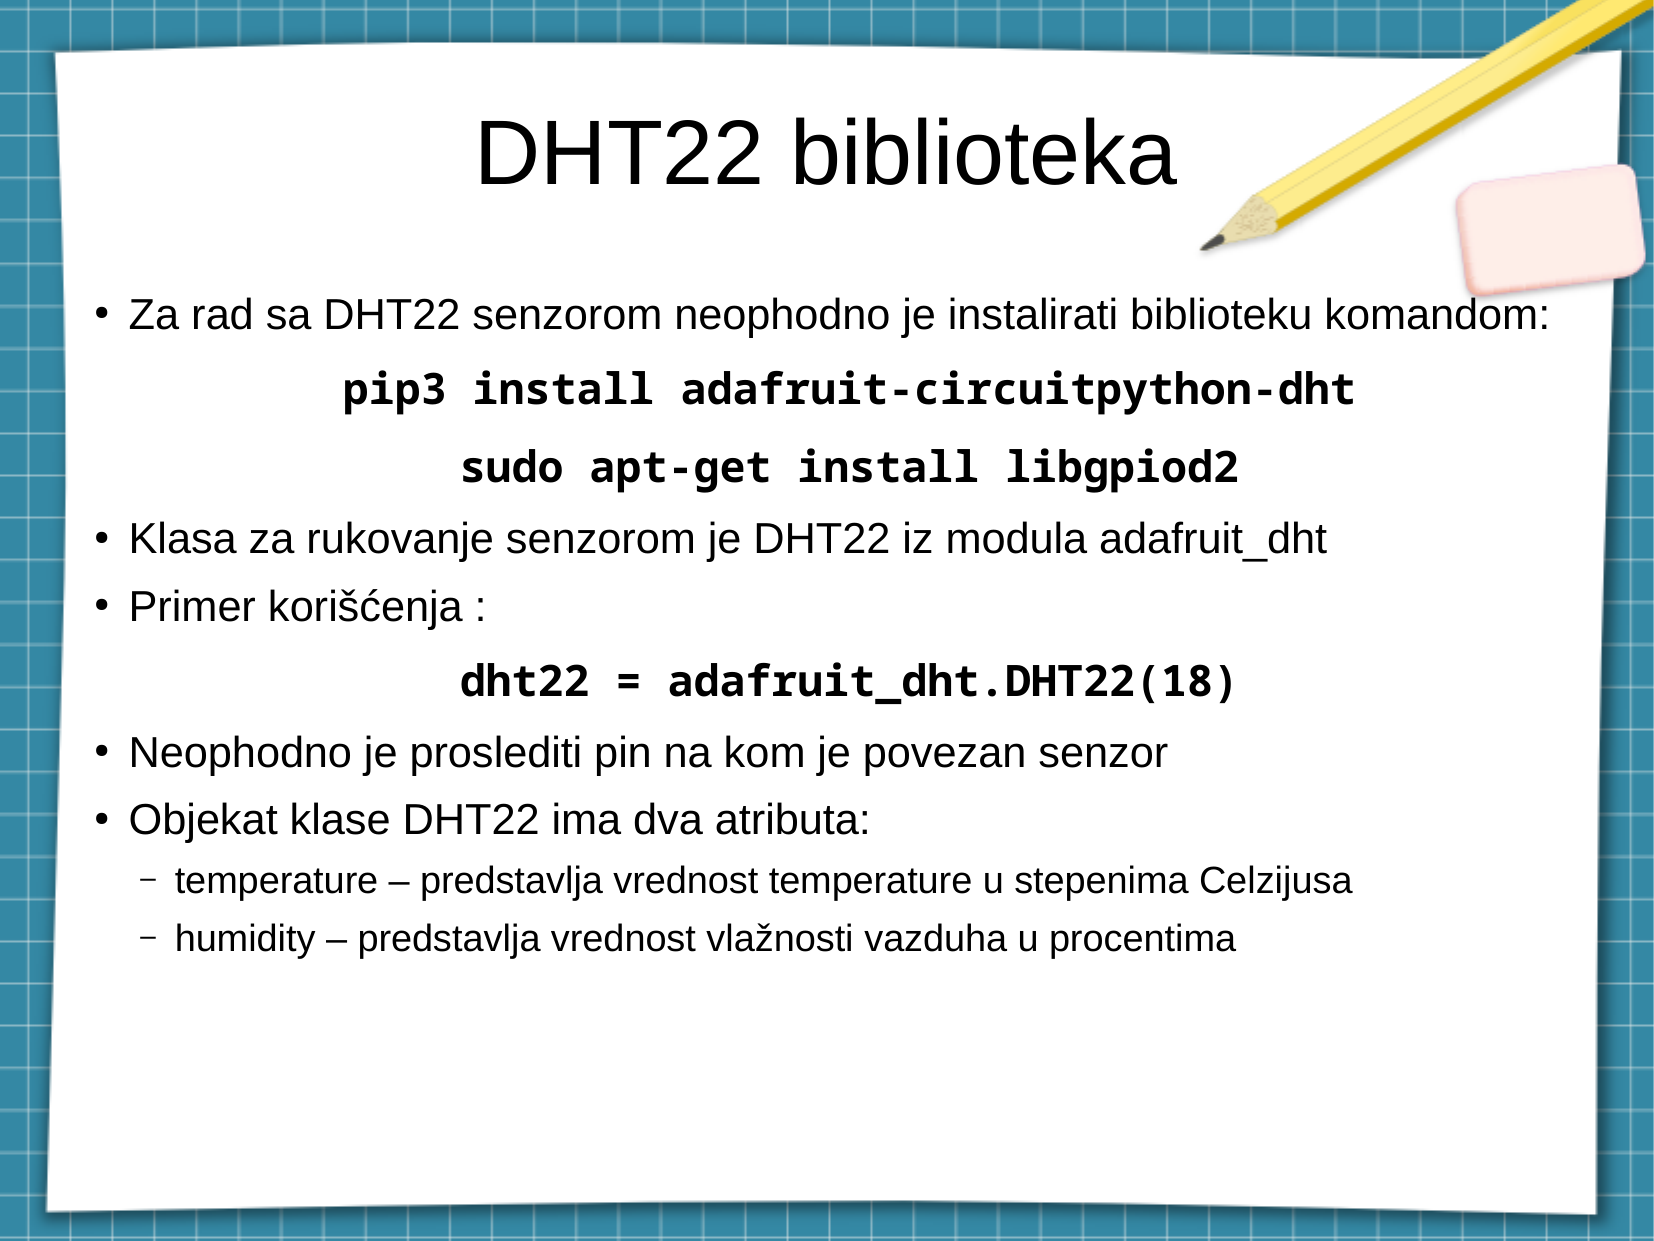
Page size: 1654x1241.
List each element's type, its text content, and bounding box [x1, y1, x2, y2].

picture [0, 0, 1654, 1241]
list Za rad sa DHT22 senzorom neophodno je instalirati biblioteku komandom: pip3 install adafruit-circuitpython-dht sudo apt-get install libgpiod2 Klasa za rukovanje senzorom je DHT22 iz modula adafruit_dht Primer korišćenja : dht22 = adafruit_dht.DHT22(18) Neophodno je proslediti pin na kom je povezan senzor Objekat klase DHT22 ima dva atributa: temperature – predstavlja vrednost temperature u stepenima Celzijusa humidity – predstavlja vrednost vlažnosti vazduha u procentima [82, 290, 1571, 1010]
title DHT22 biblioteka [82, 49, 1571, 257]
